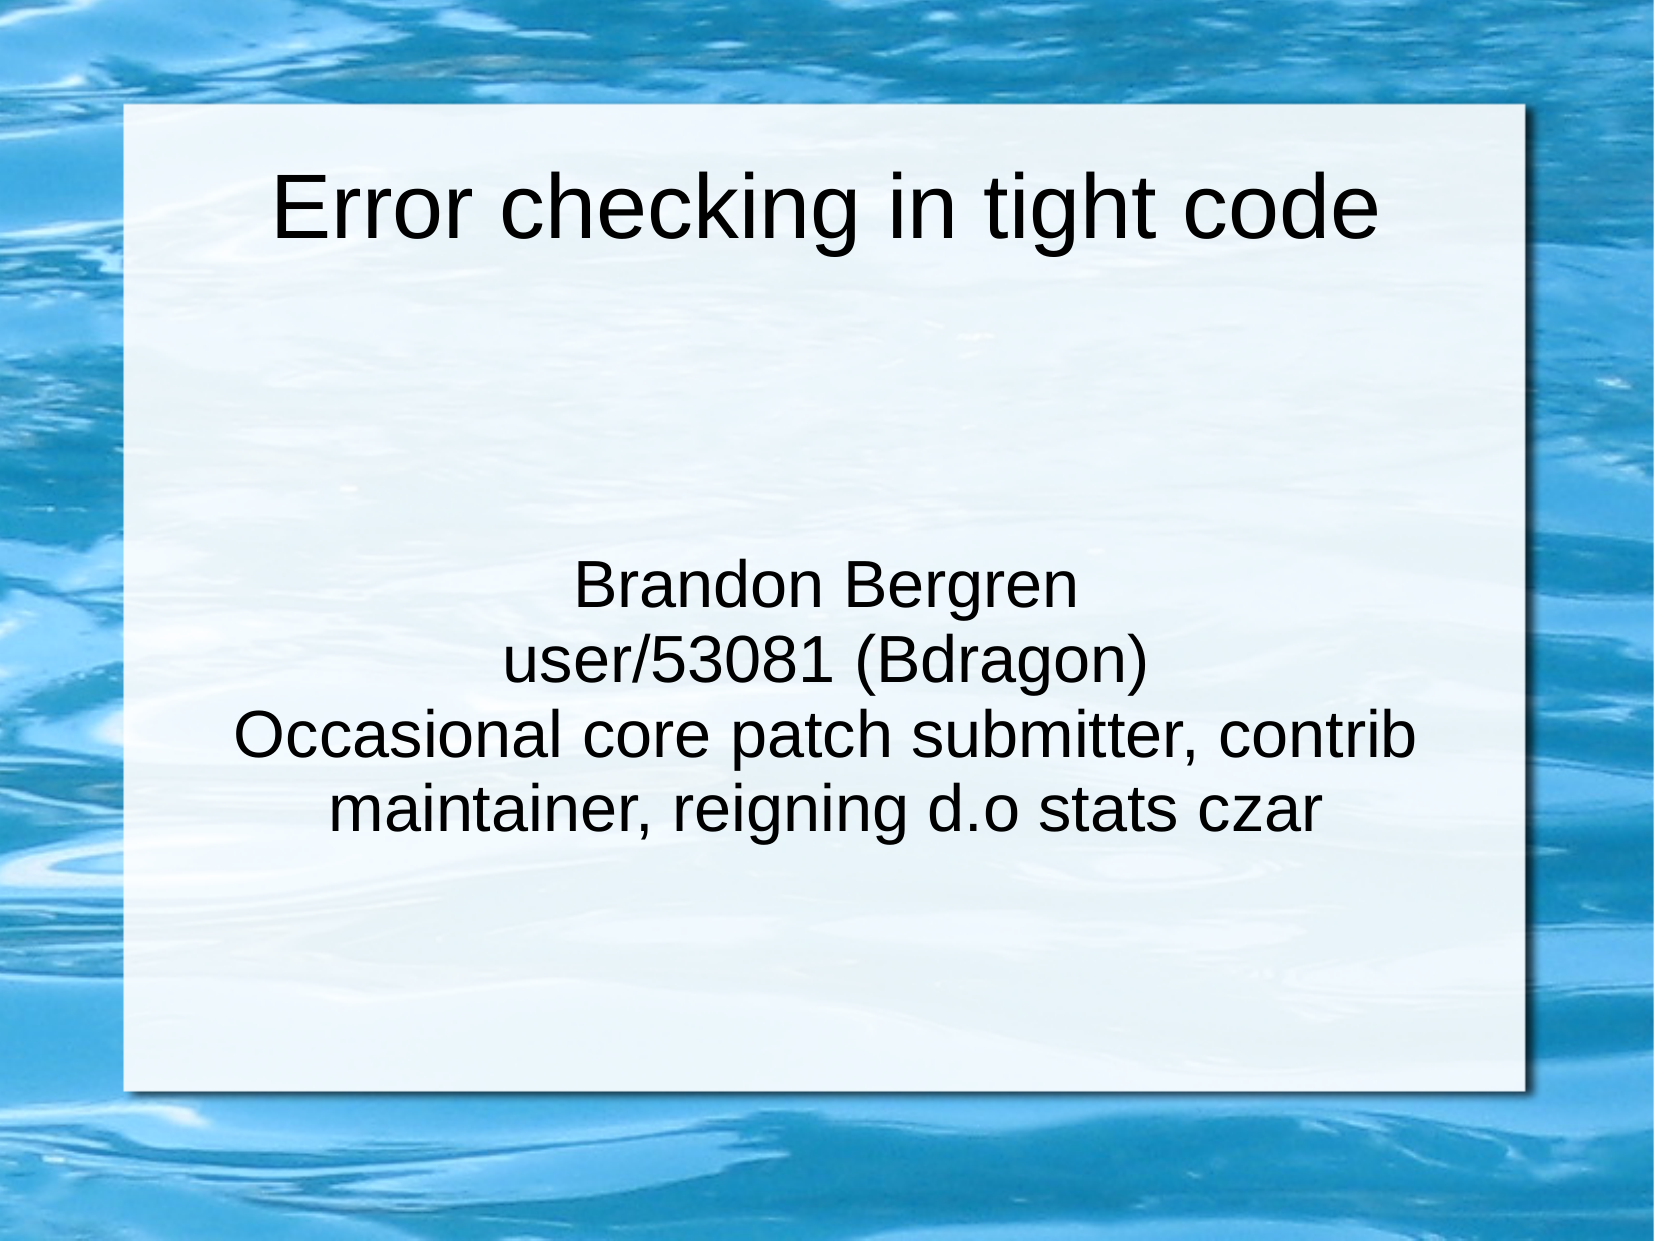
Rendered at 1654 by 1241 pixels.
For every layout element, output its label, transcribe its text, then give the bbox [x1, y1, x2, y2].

title Error checking in tight code [147, 125, 1506, 288]
subtitle Brandon Bergren user/53081 (Bdragon) Occasional core patch submitter, contrib maintainer, reigning d.o stats czar [147, 332, 1506, 1136]
picture [0, 0, 1654, 1241]
